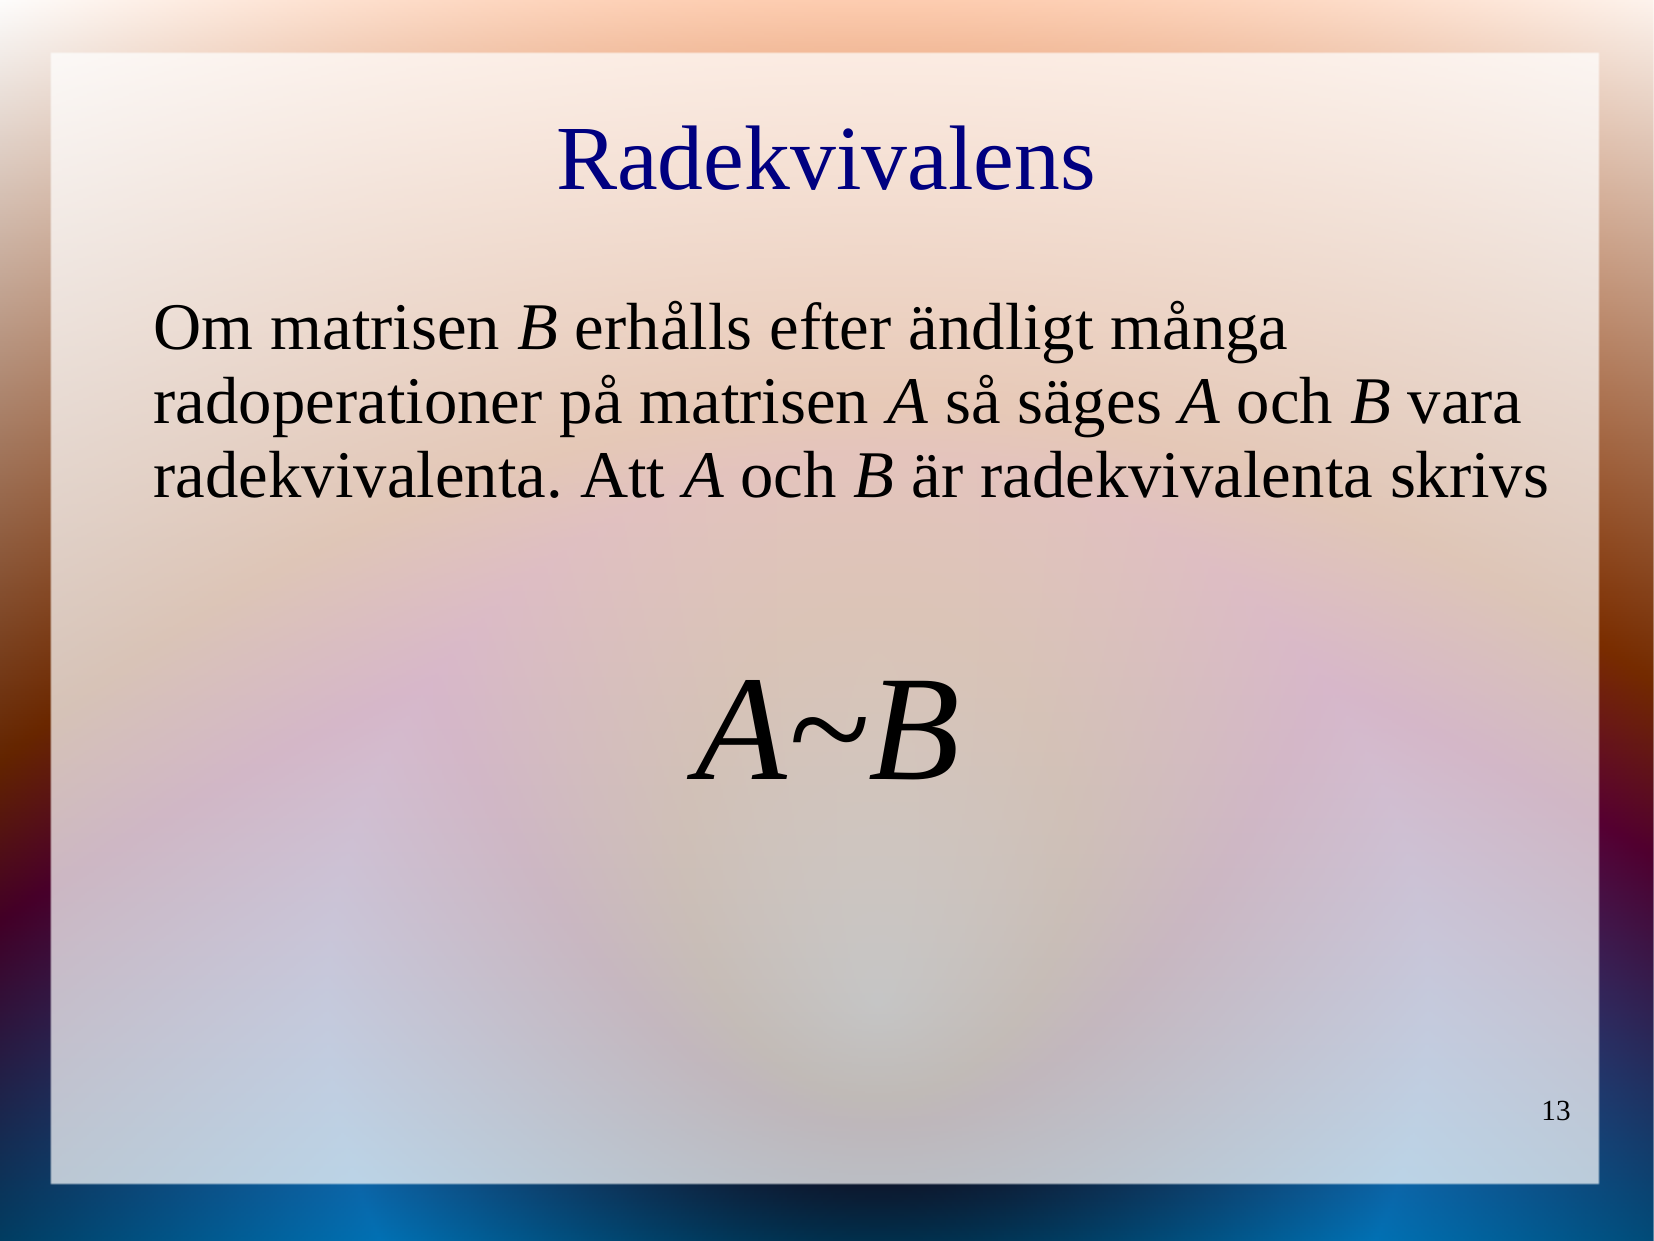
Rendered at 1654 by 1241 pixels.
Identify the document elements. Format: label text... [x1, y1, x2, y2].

title Radekvivalens [82, 55, 1571, 263]
list Om matrisen B erhålls efter ändligt många radoperationer på matrisen A så säges A och B vara radekvivalenta. Att A och B är radekvivalenta skrivs A~B [82, 290, 1571, 1019]
picture [0, 0, 1654, 1241]
